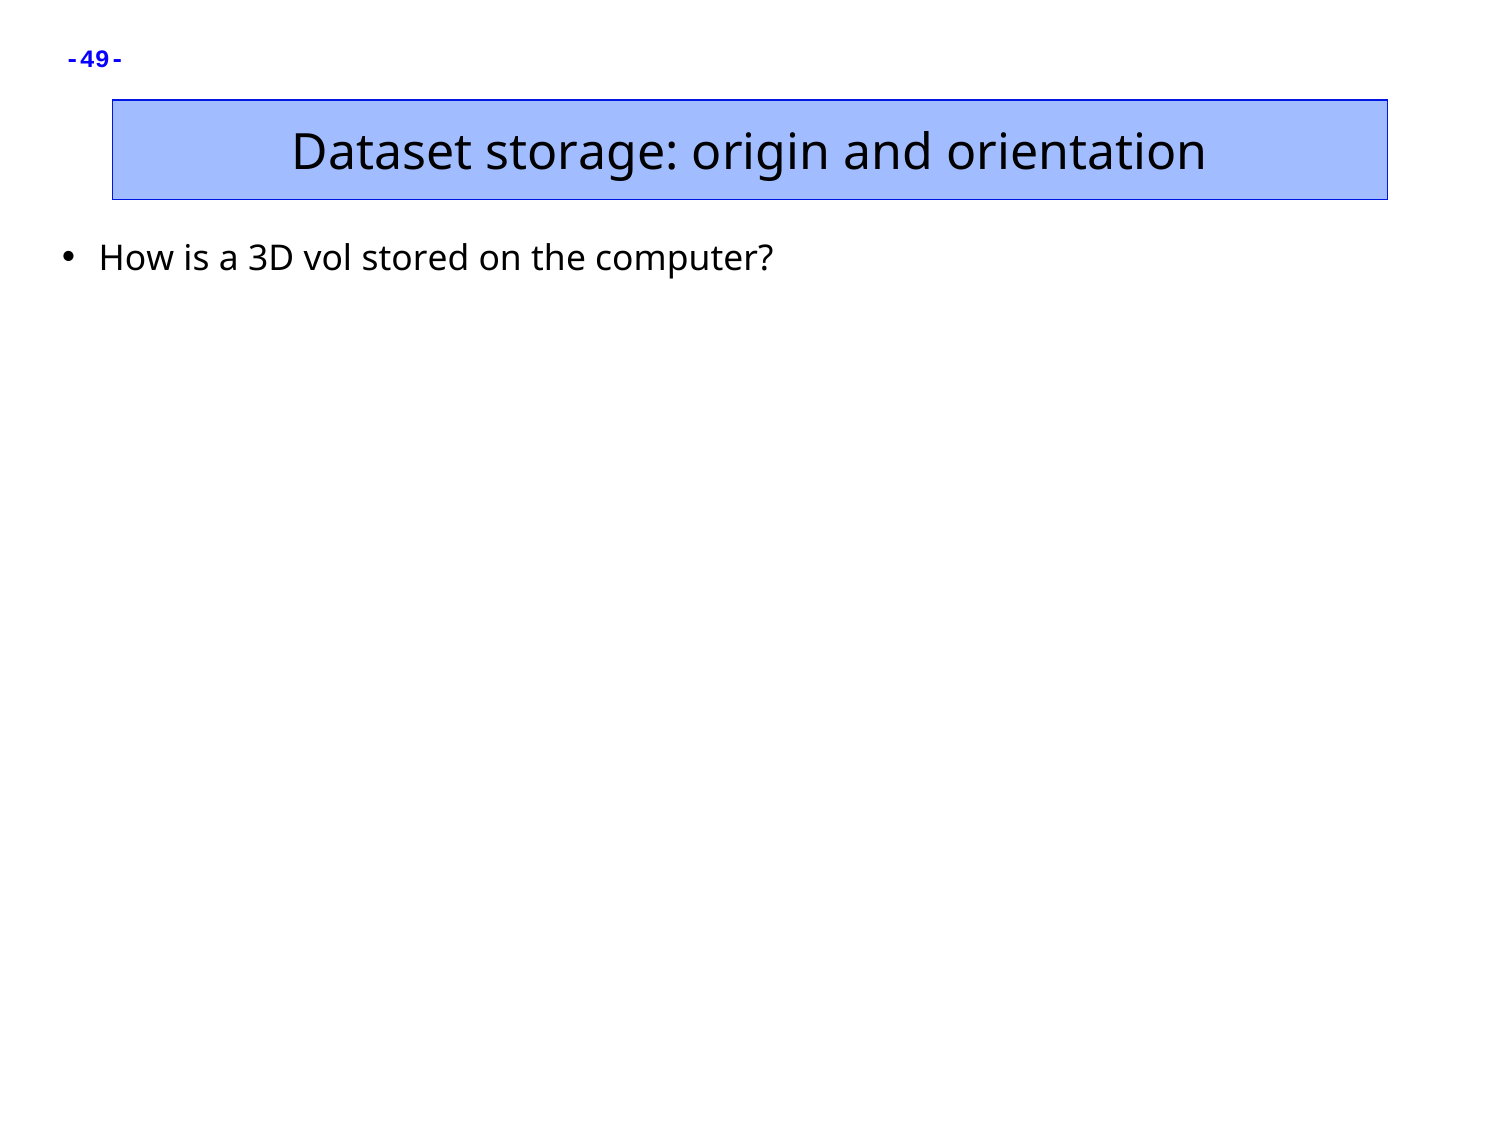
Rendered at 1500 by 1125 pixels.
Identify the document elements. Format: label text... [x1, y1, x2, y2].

text_box Dataset storage: origin and orientation [112, 99, 1388, 200]
text_box How is a 3D vol stored on the computer? [46, 226, 1489, 376]
